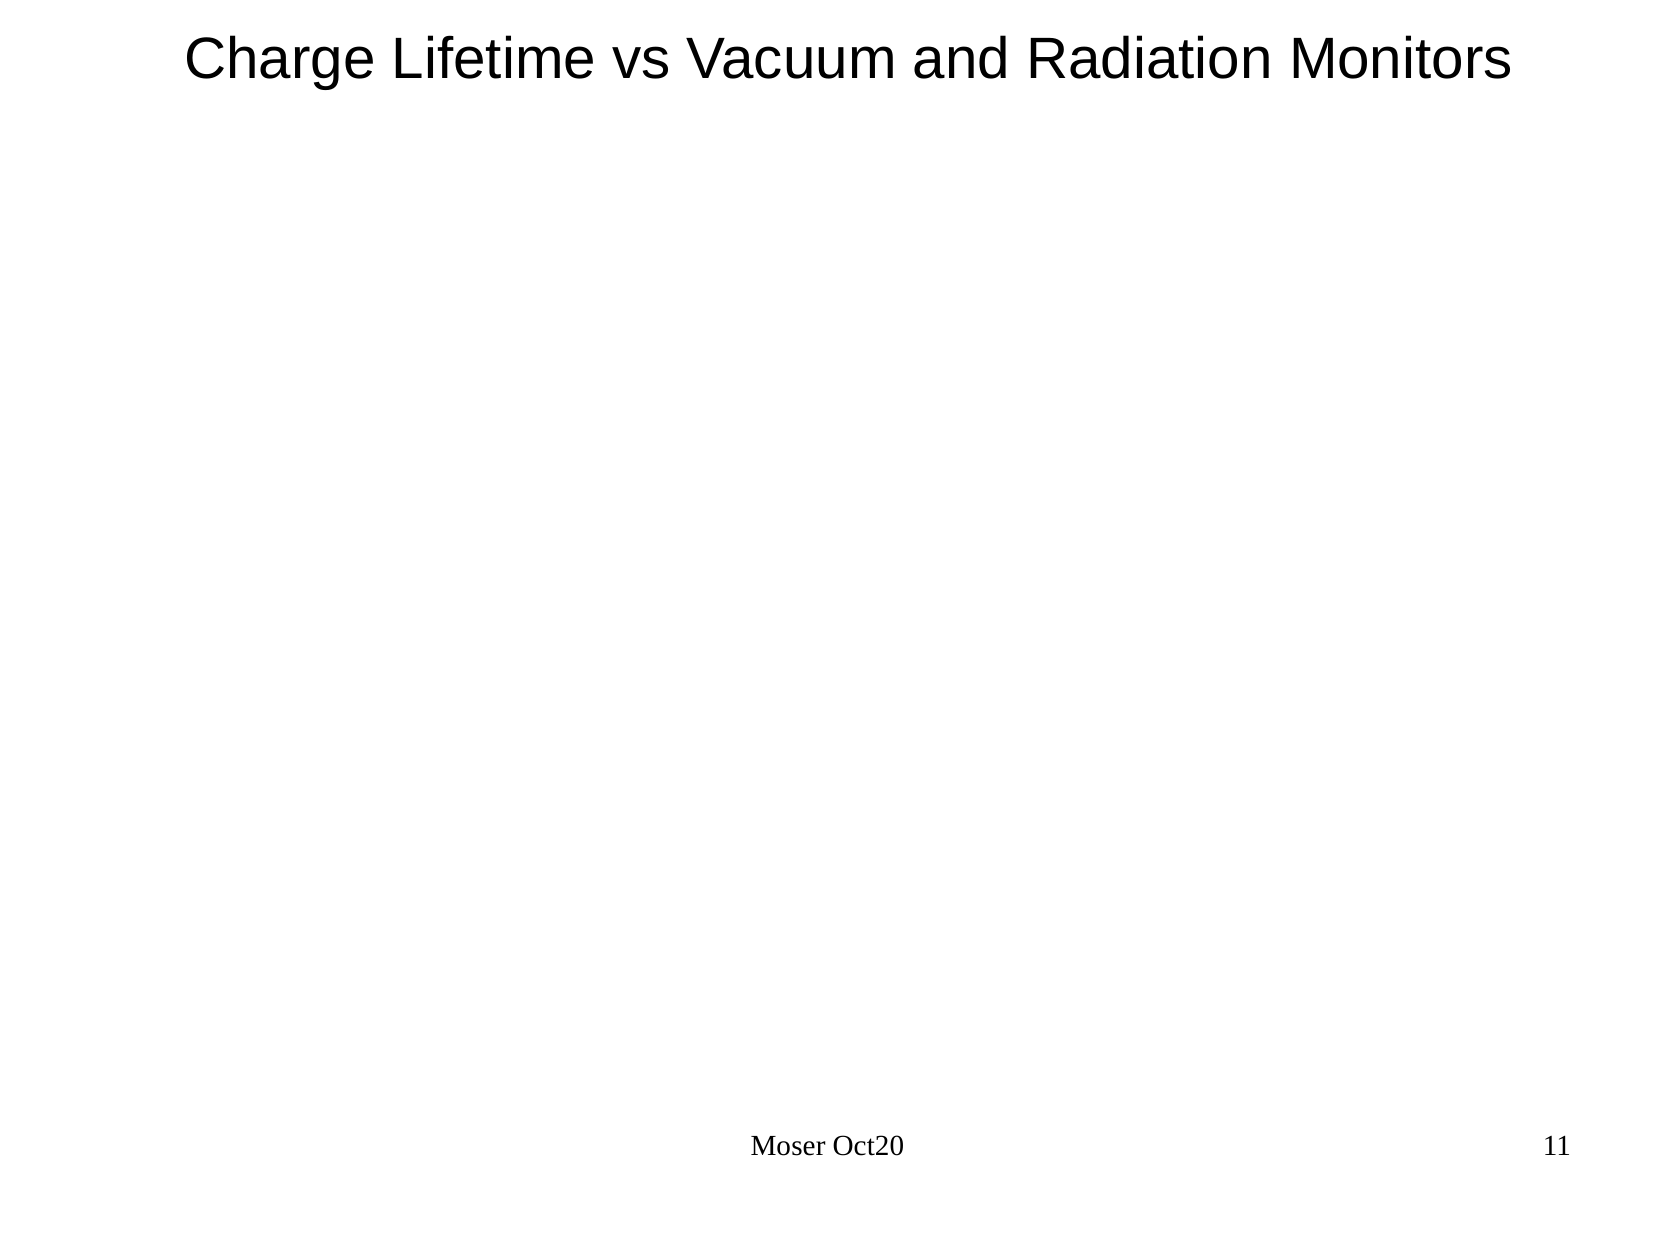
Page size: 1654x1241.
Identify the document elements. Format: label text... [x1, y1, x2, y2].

title Charge Lifetime vs Vacuum and Radiation Monitors [105, 0, 1594, 163]
